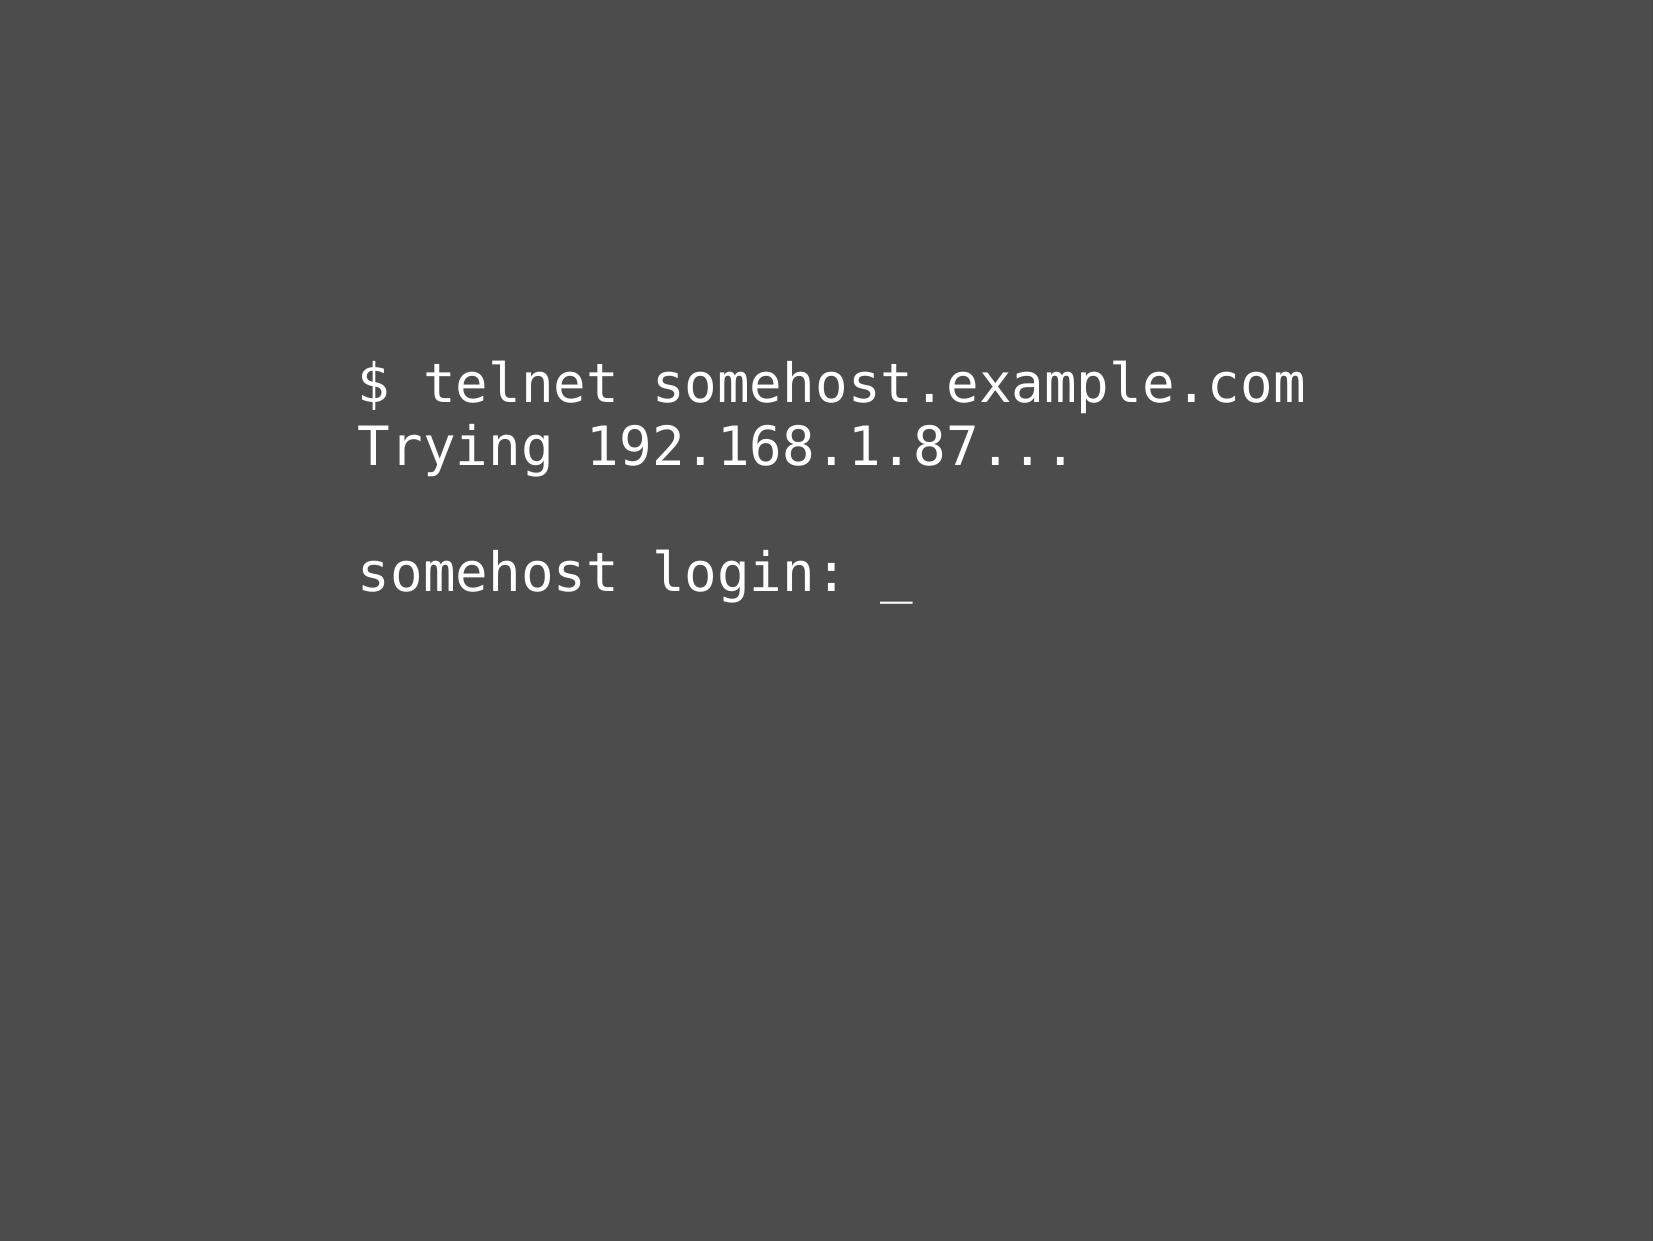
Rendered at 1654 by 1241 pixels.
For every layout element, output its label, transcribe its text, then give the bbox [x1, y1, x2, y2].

text_box $ telnet somehost.example.com Trying 192.168.1.87... somehost login: _ [342, 345, 1463, 675]
